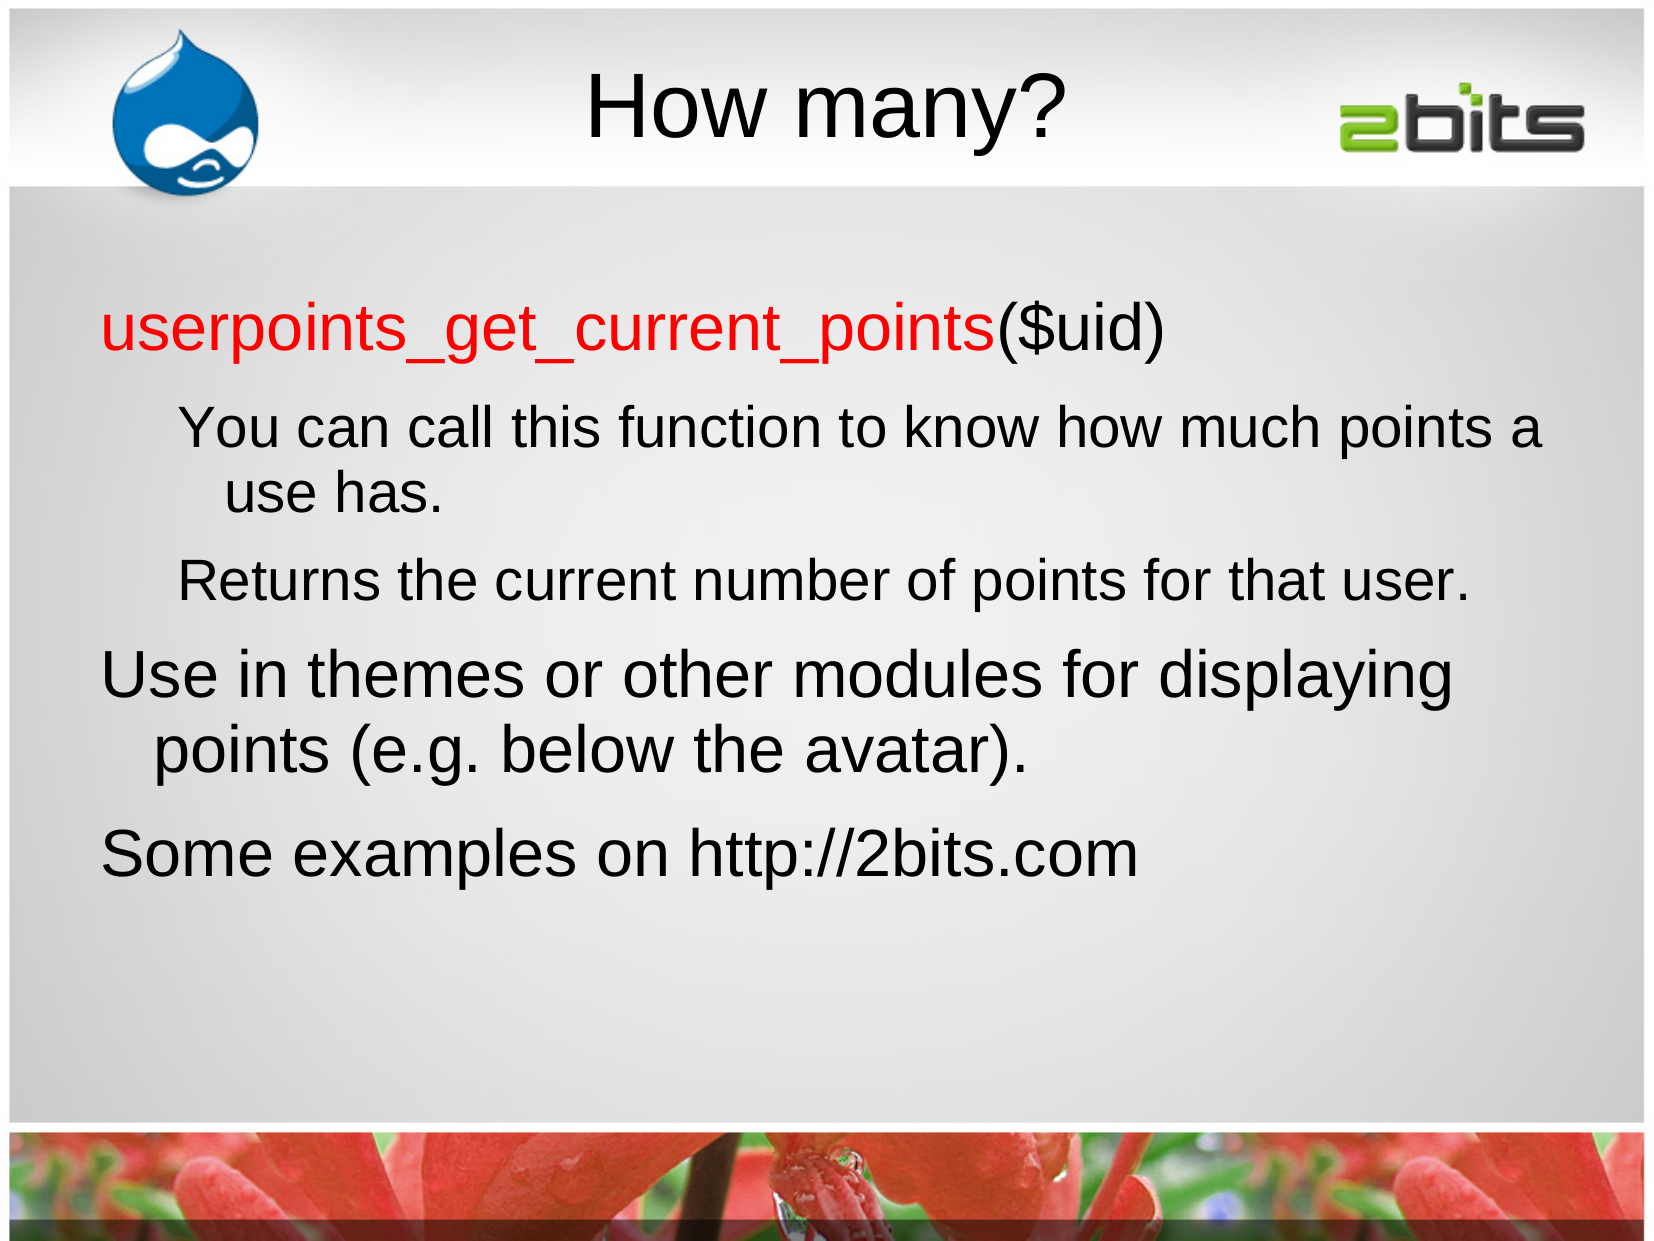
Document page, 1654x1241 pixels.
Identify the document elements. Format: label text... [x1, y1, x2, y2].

picture [0, 0, 1654, 1241]
title How many? [82, 9, 1571, 202]
list userpoints_get_current_points($uid) You can call this function to know how much points a use has. Returns the current number of points for that user. Use in themes or other modules for displaying points (e.g. below the avatar). Some examples on http://2bits.com [82, 290, 1571, 1094]
